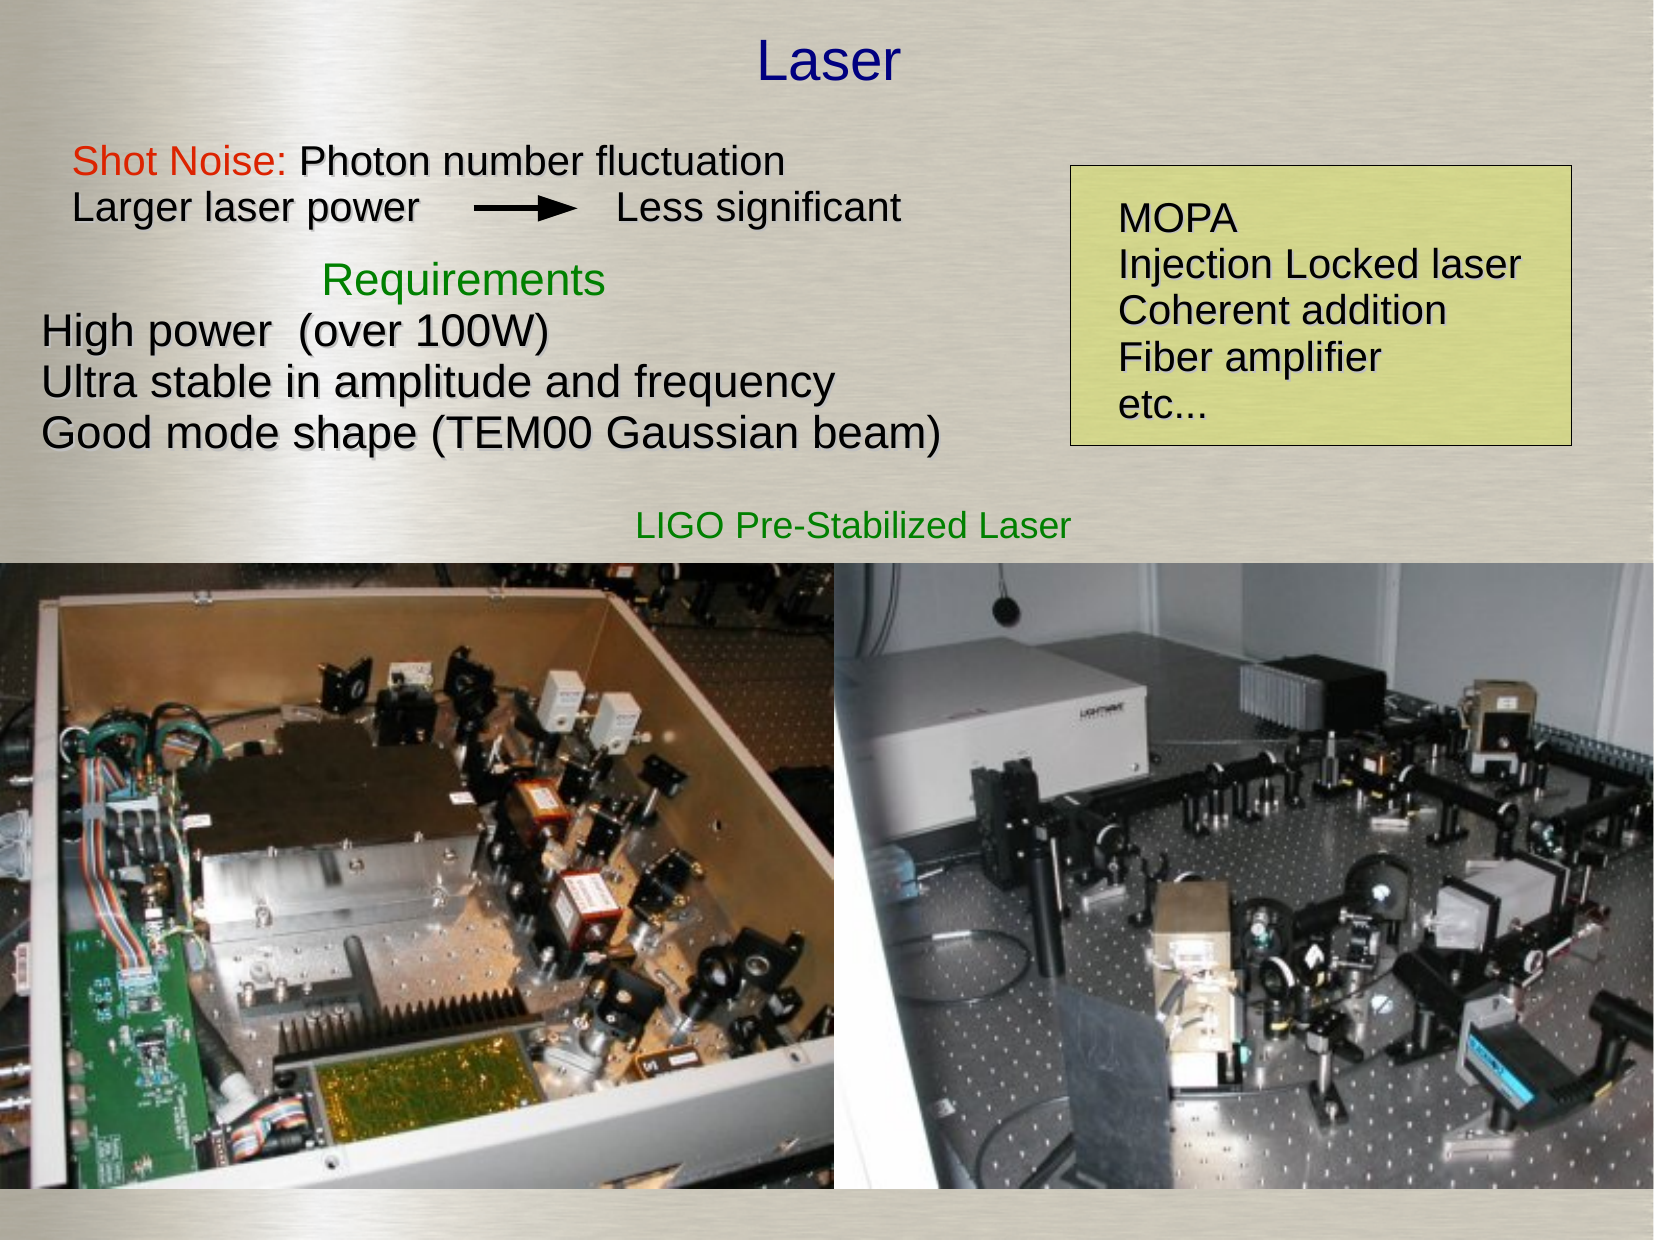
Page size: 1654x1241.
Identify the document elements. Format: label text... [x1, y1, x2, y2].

text_box Requirements High power (over 100W) Ultra stable in amplitude and frequency Good mode shape (TEM00 Gaussian beam) [26, 246, 957, 467]
text_box [1070, 165, 1572, 446]
text_box Shot Noise: Photon number fluctuation Larger laser power Less significant [56, 130, 917, 238]
text_box Laser [741, 19, 918, 100]
text_box LIGO Pre-Stabilized Laser [620, 497, 1089, 554]
picture [0, 0, 1654, 1240]
text_box MOPA Injection Locked laser Coherent addition Fiber amplifier etc... [1103, 187, 1553, 435]
